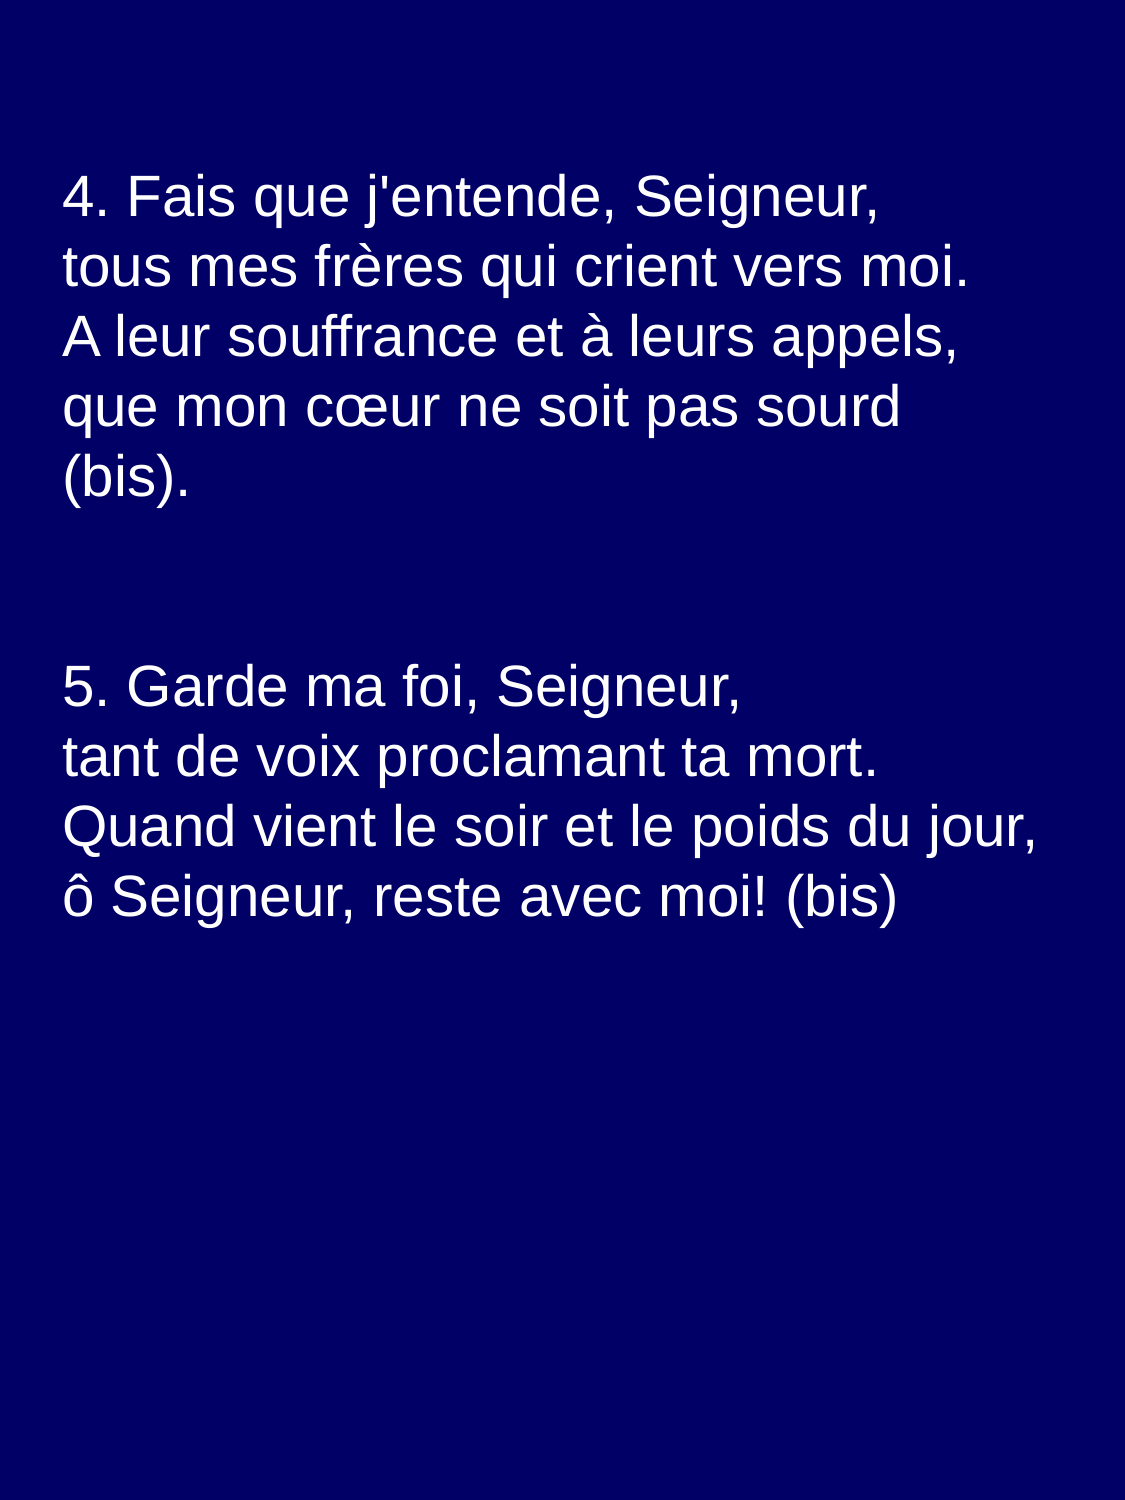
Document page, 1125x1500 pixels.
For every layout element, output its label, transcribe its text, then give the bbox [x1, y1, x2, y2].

text_box 4. Fais que j'entende, Seigneur, tous mes frères qui crient vers moi. A leur souffrance et à leurs appels, que mon cœur ne soit pas sourd (bis). 5. Garde ma foi, Seigneur, tant de voix proclamant ta mort. Quand vient le soir et le poids du jour, ô Seigneur, reste avec moi! (bis) [47, 106, 1063, 898]
